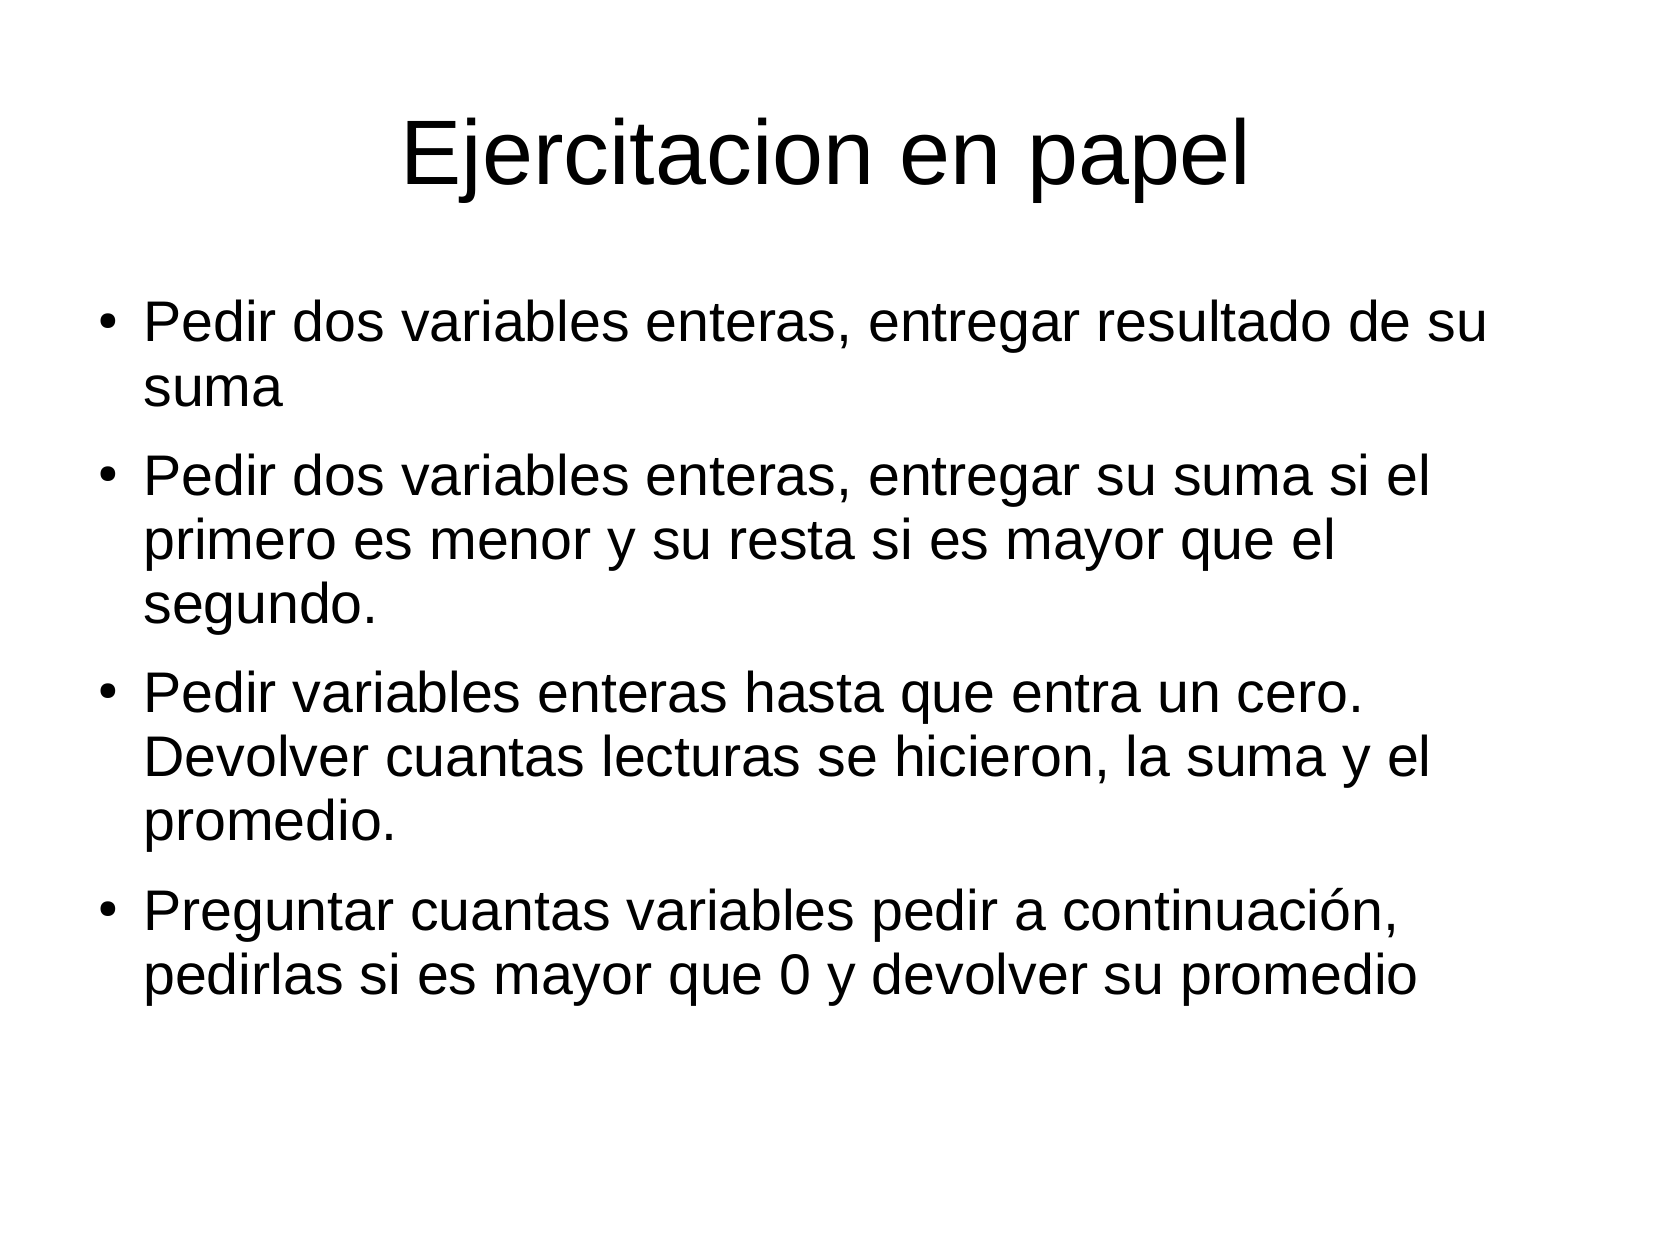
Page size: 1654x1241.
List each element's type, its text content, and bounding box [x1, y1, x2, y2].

title Ejercitacion en papel [82, 49, 1571, 257]
list Pedir dos variables enteras, entregar resultado de su suma Pedir dos variables enteras, entregar su suma si el primero es menor y su resta si es mayor que el segundo. Pedir variables enteras hasta que entra un cero. Devolver cuantas lecturas se hicieron, la suma y el promedio. Preguntar cuantas variables pedir a continuación, pedirlas si es mayor que 0 y devolver su promedio [82, 290, 1571, 1010]
